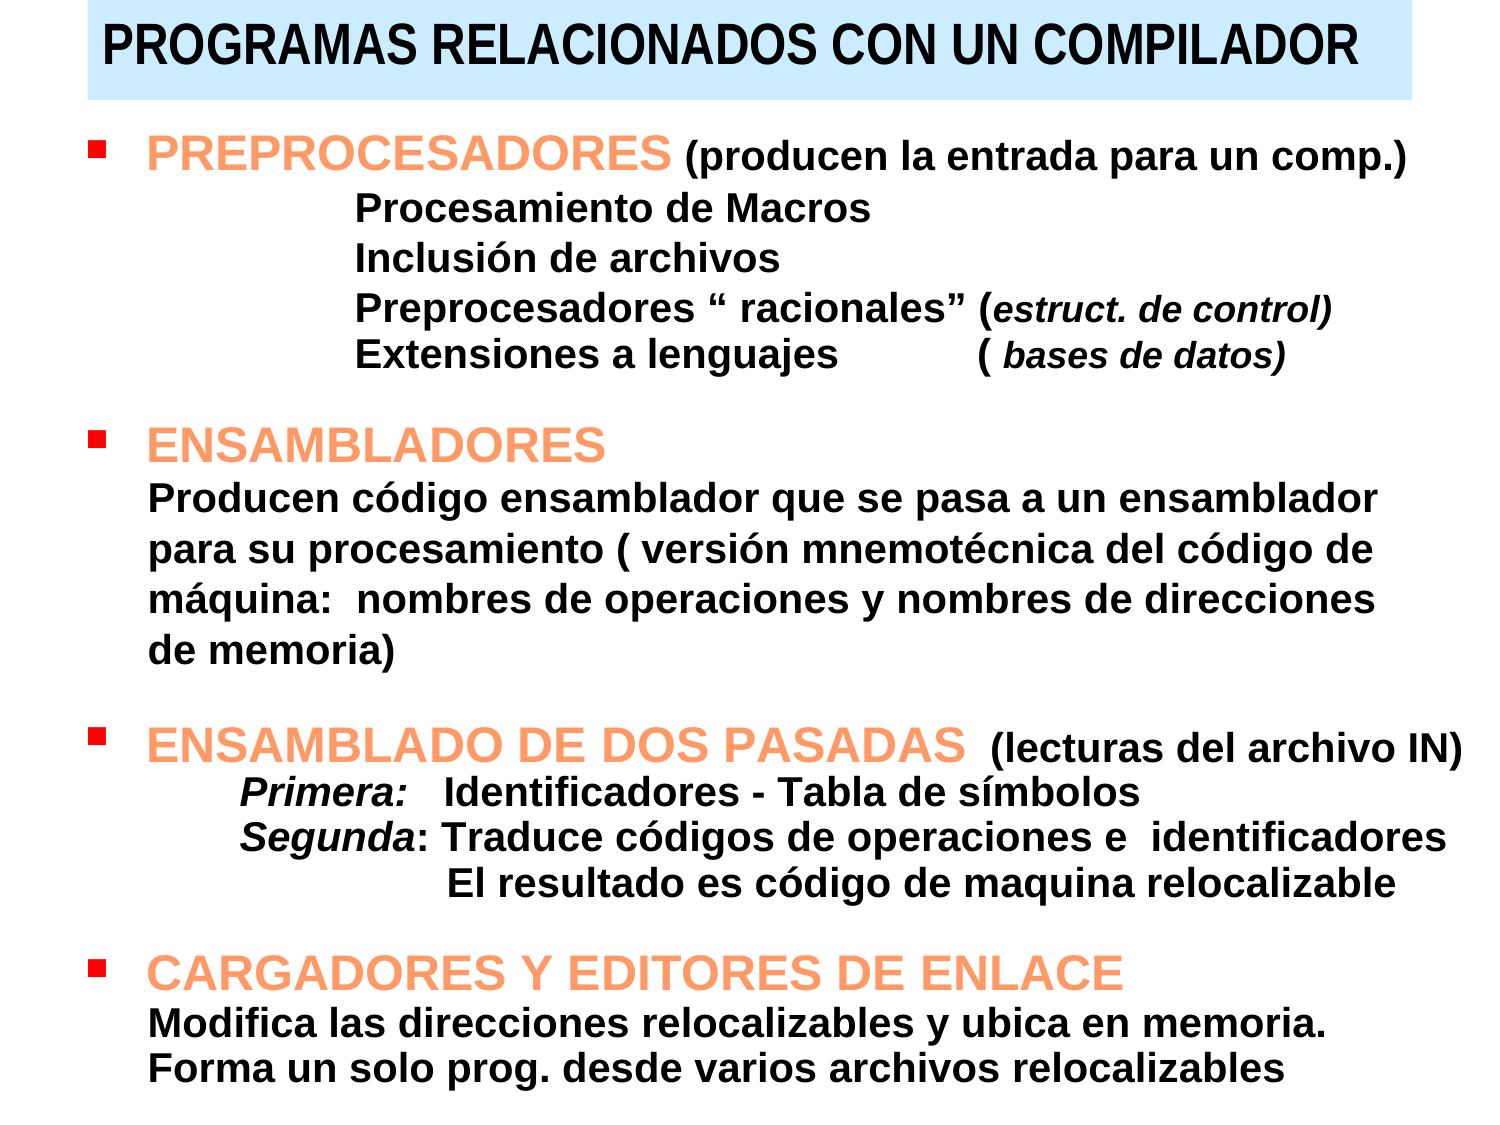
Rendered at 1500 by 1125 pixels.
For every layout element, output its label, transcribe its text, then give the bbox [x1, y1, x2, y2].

list PREPROCESADORES (producen la entrada para un comp.) Procesamiento de Macros Inclusión de archivos Preprocesadores “ racionales” (estruct. de control) Extensiones a lenguajes ( bases de datos) ENSAMBLADORES Producen código ensamblador que se pasa a un ensamblador para su procesamiento ( versión mnemotécnica del código de máquina: nombres de operaciones y nombres de direcciones de memoria) ENSAMBLADO DE DOS PASADAS (lecturas del archivo IN) Primera: Identificadores - Tabla de símbolos Segunda: Traduce códigos de operaciones e identificadores El resultado es código de maquina relocalizable CARGADORES Y EDITORES DE ENLACE Modifica las direcciones relocalizables y ubica en memoria. Forma un solo prog. desde varios archivos relocalizables [75, 112, 1500, 1125]
title PROGRAMAS RELACIONADOS CON UN COMPILADOR [87, 0, 1413, 100]
